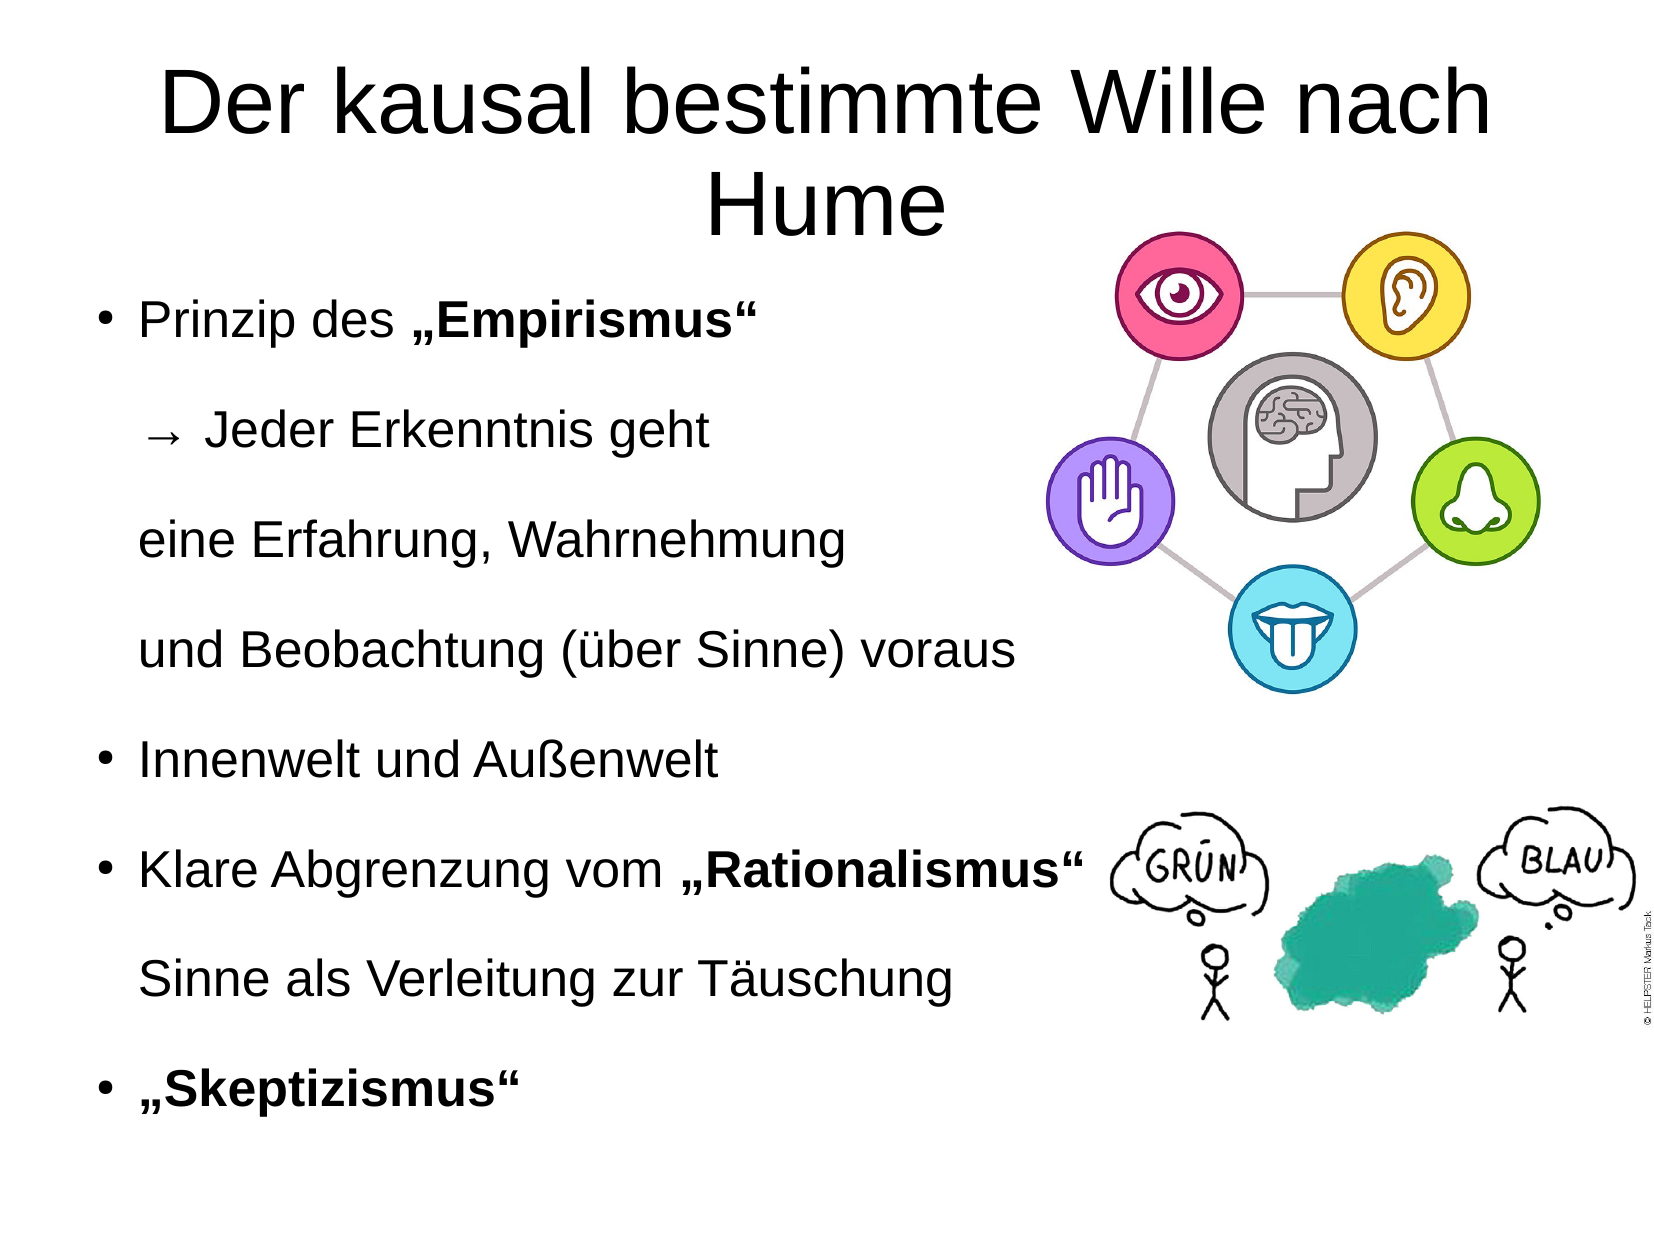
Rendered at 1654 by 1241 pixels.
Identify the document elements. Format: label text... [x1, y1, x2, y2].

picture [1015, 228, 1587, 697]
title Der kausal bestimmte Wille nach Hume [82, 49, 1571, 257]
picture [1091, 779, 1654, 1075]
list Prinzip des „Empirismus“ → Jeder Erkenntnis geht eine Erfahrung, Wahrnehmung und Beobachtung (über Sinne) voraus Innenwelt und Außenwelt Klare Abgrenzung vom „Rationalismus“ Sinne als Verleitung zur Täuschung „Skeptizismus“ [82, 290, 1571, 1123]
